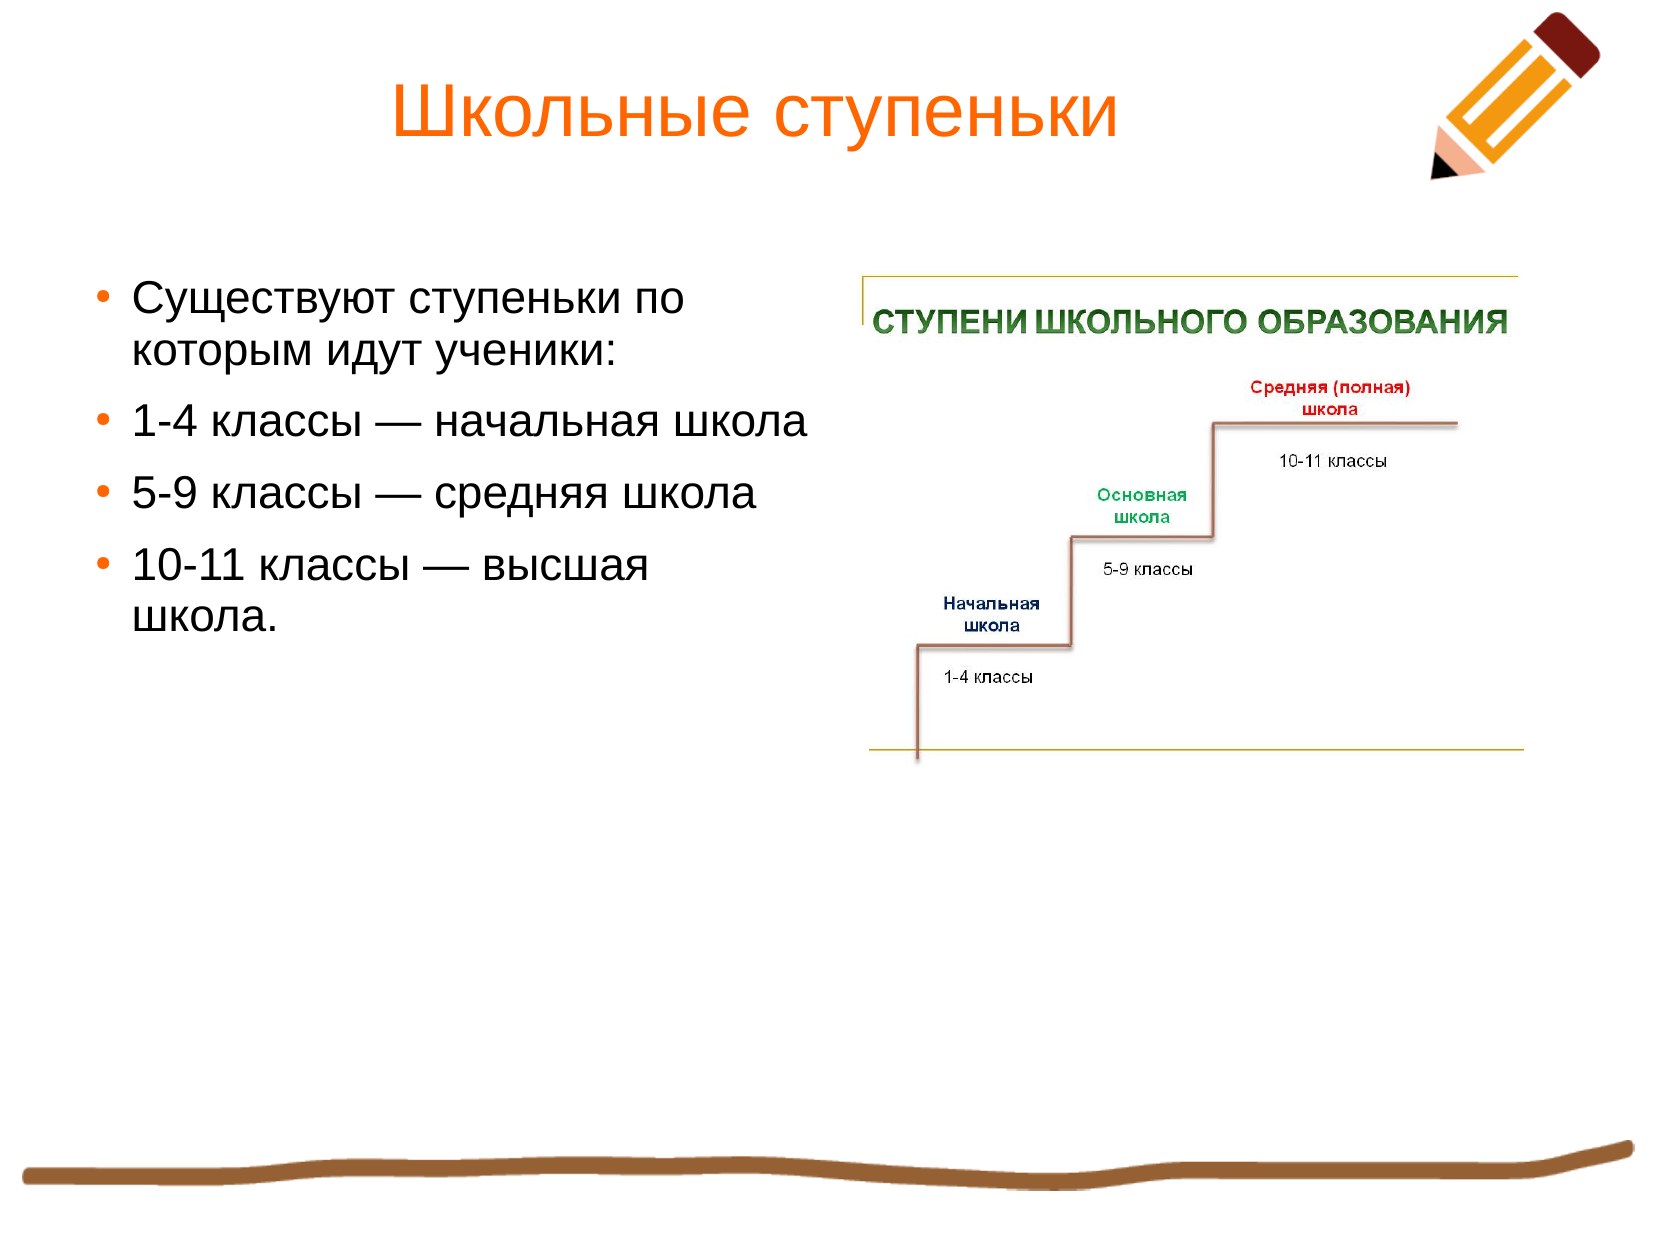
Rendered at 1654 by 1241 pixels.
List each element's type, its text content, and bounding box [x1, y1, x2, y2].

list Существуют ступеньки по которым идут ученики: 1-4 классы — начальная школа 5-9 классы — средняя школа 10-11 классы — высшая школа. [82, 271, 809, 668]
picture [22, 1140, 1635, 1191]
title Школьные ступеньки [82, 49, 1430, 172]
picture [1430, 12, 1601, 181]
picture [832, 258, 1560, 804]
